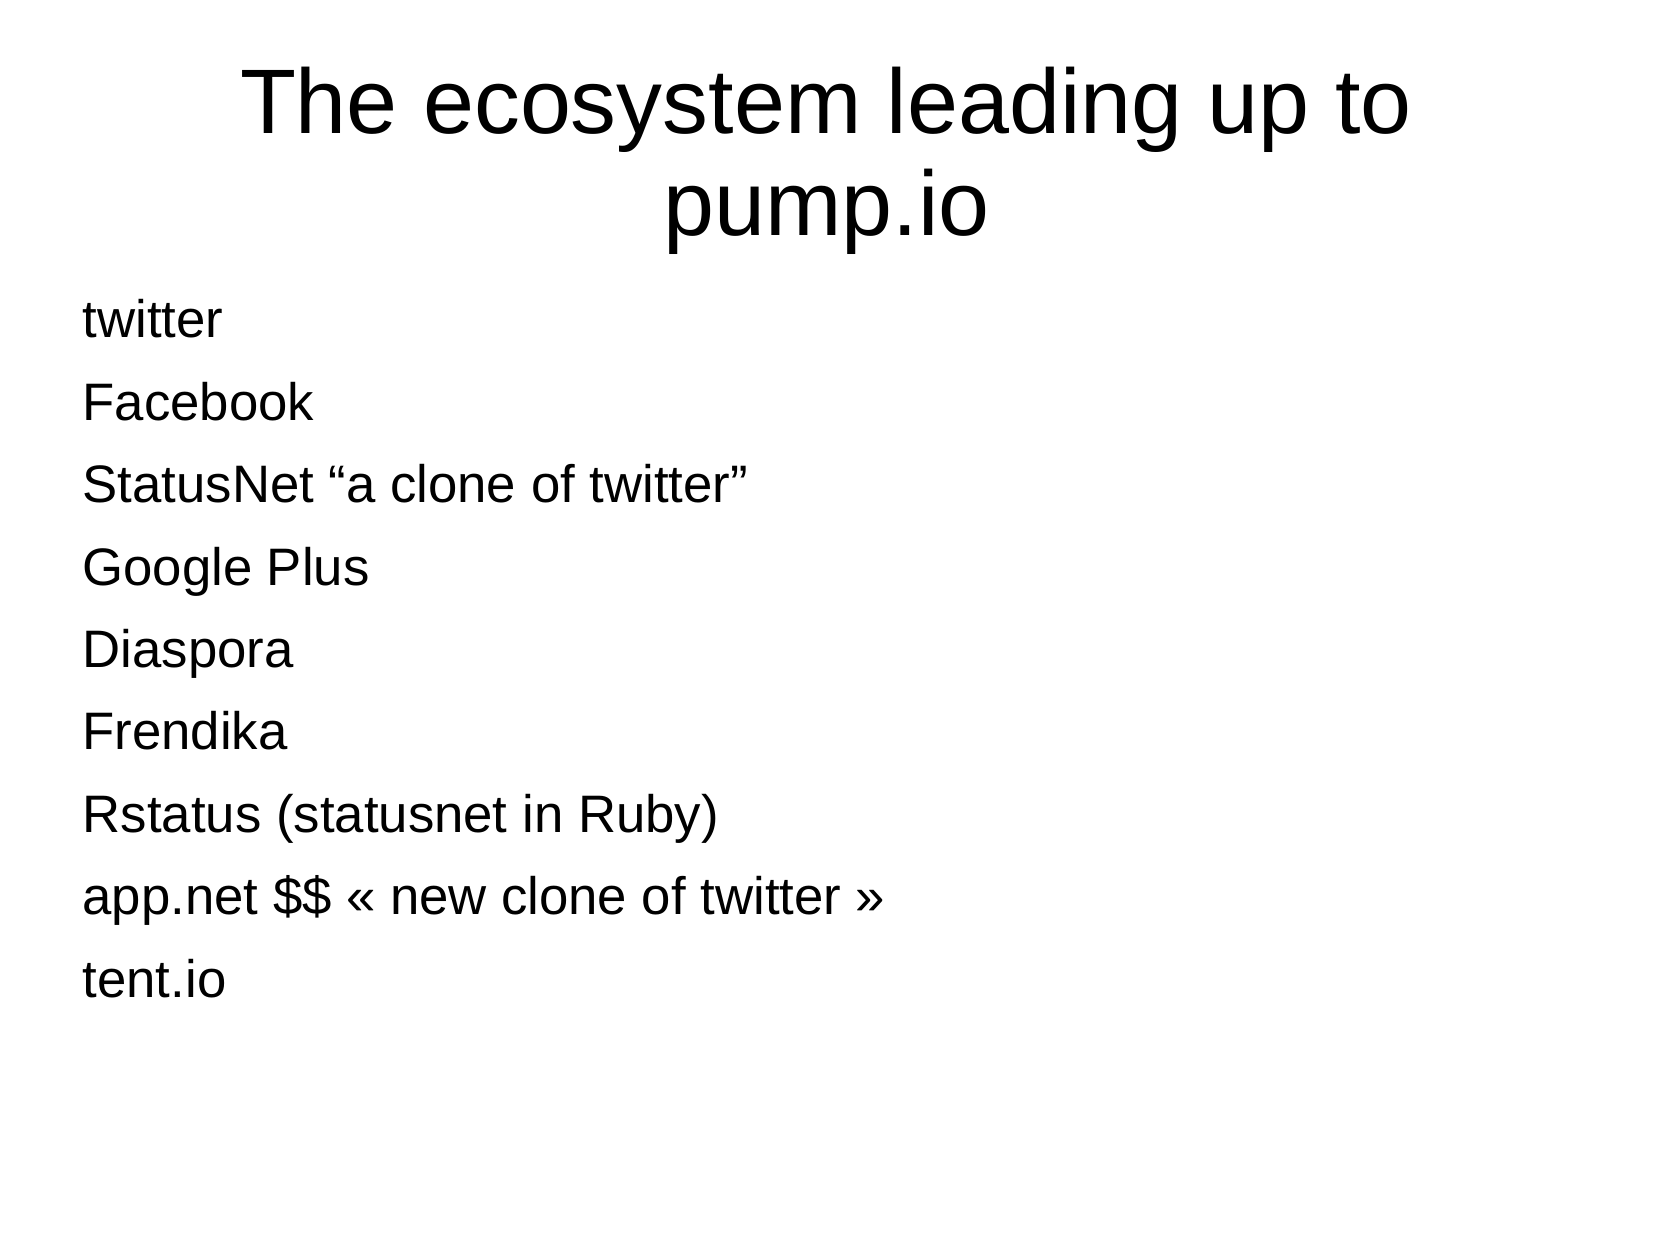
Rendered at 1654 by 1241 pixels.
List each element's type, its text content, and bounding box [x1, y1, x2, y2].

list twitter Facebook StatusNet “a clone of twitter” Google Plus Diaspora Frendika Rstatus (statusnet in Ruby) app.net $$ « new clone of twitter » tent.io [82, 290, 1538, 1010]
title The ecosystem leading up to pump.io [82, 49, 1571, 257]
